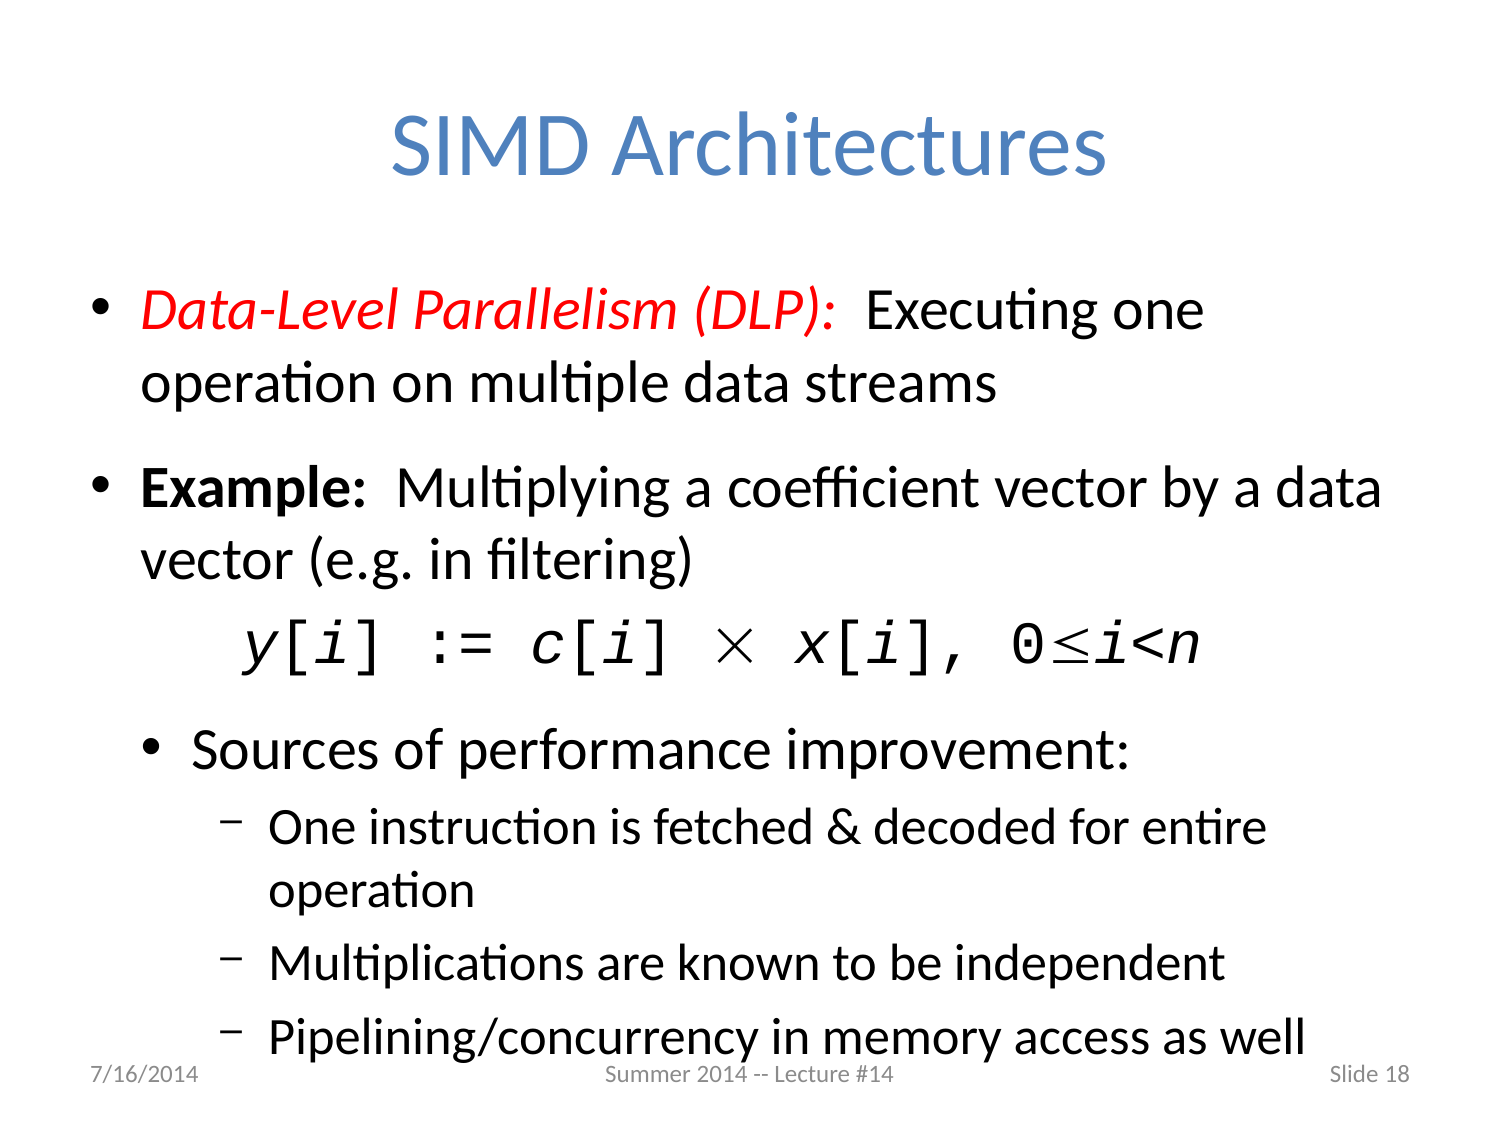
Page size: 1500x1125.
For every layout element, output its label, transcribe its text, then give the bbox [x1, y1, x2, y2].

title SIMD Architectures [75, 45, 1425, 233]
slide_number Slide <number> [1074, 1042, 1425, 1103]
footer Summer 2014 -- Lecture #14 [512, 1042, 988, 1103]
slide_number 7/16/2014 [75, 1042, 425, 1103]
list Data-Level Parallelism (DLP): Executing one operation on multiple data streams Example: Multiplying a coefficient vector by a data vector (e.g. in filtering) y[i] := c[i]  x[i], 0i<n Sources of performance improvement: One instruction is fetched & decoded for entire operation Multiplications are known to be independent Pipelining/concurrency in memory access as well [75, 262, 1425, 1073]
